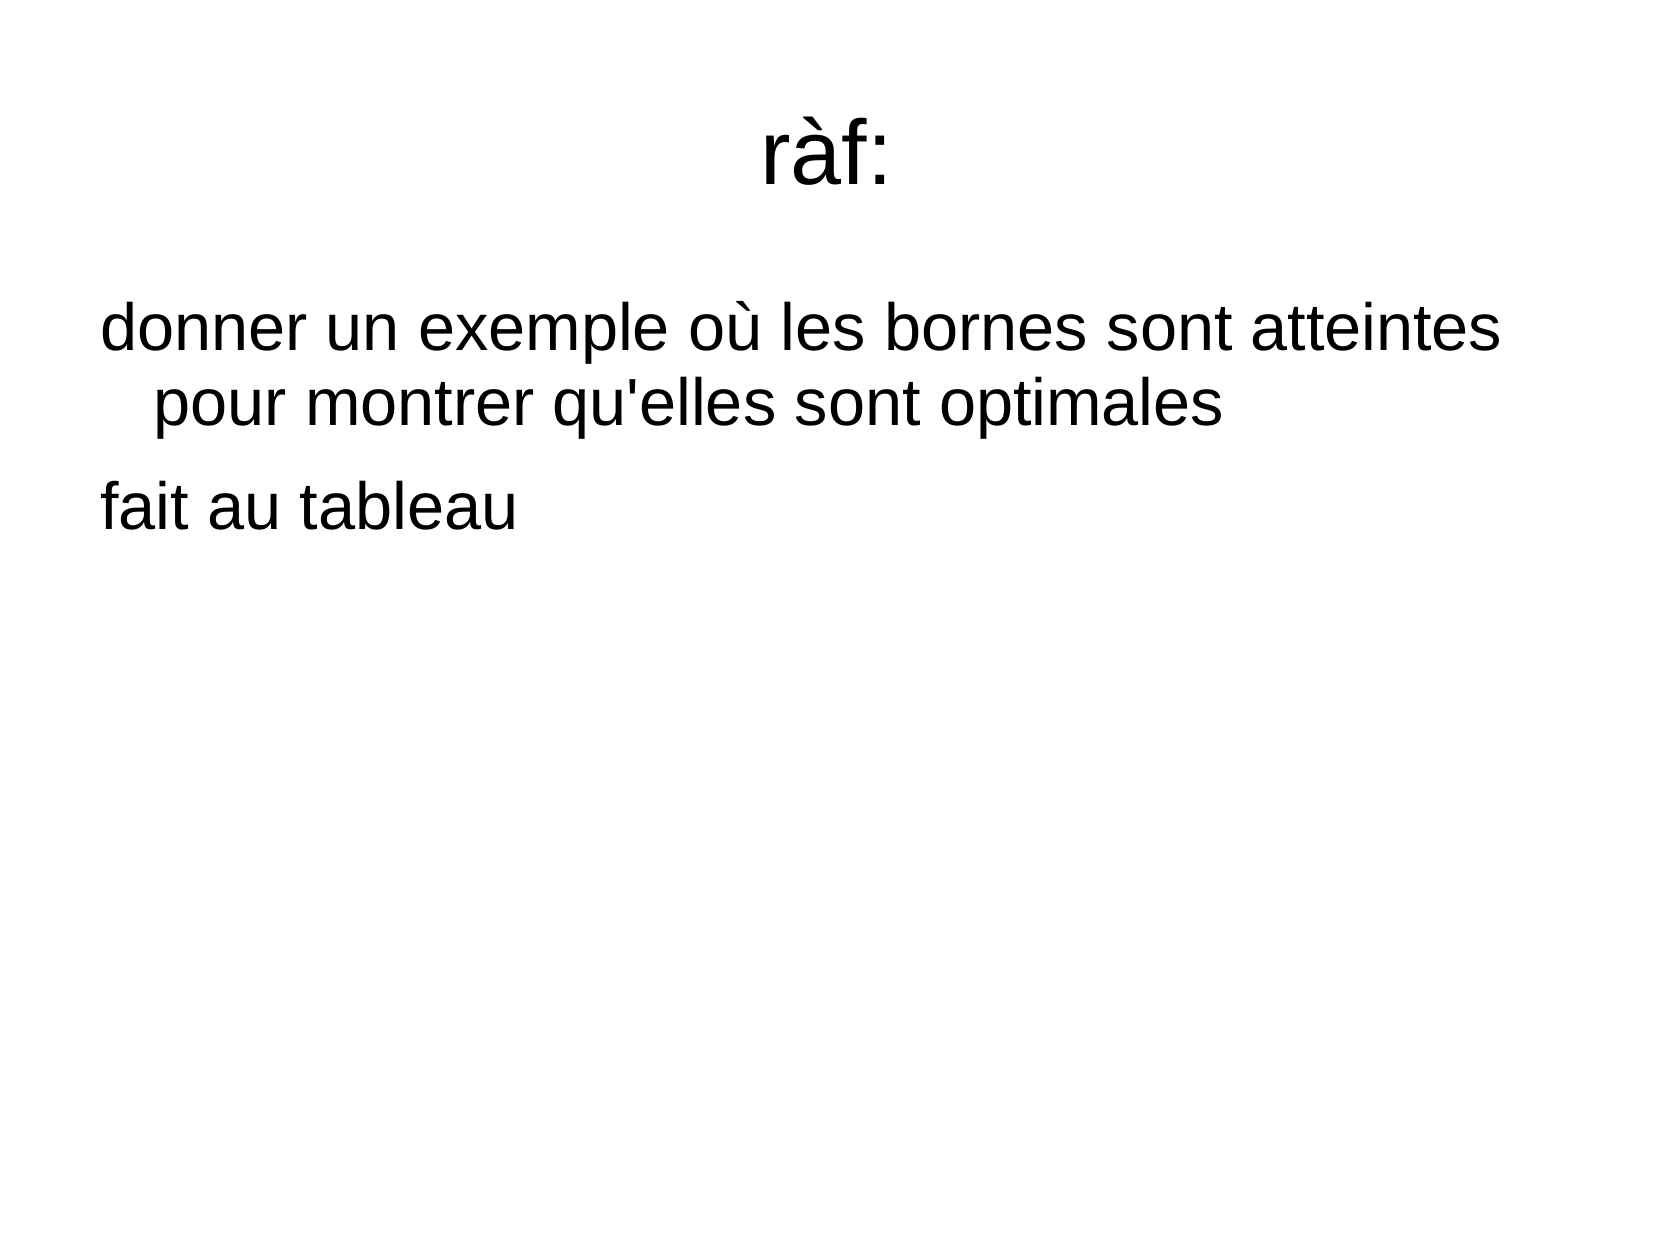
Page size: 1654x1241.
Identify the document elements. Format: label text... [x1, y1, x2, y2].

title ràf: [82, 49, 1571, 257]
list donner un exemple où les bornes sont atteintes pour montrer qu'elles sont optimales fait au tableau [82, 290, 1571, 1109]
